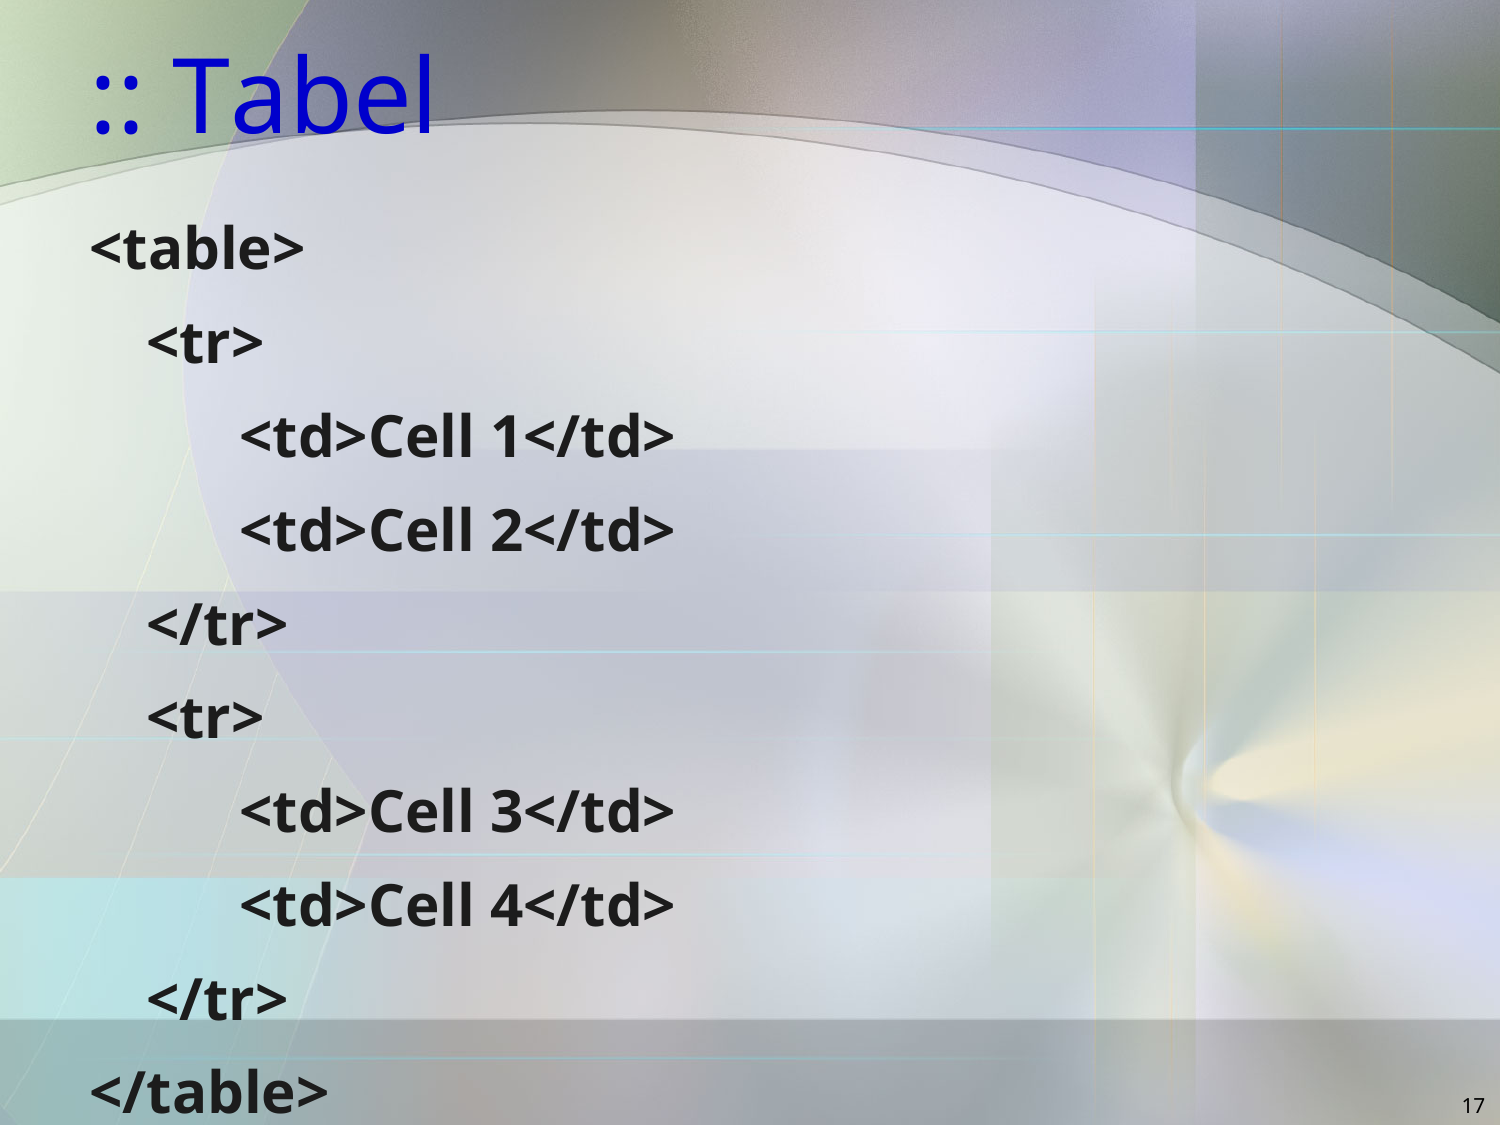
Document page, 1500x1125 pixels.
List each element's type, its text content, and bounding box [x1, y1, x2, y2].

list <table> <tr> <td>Cell 1</td> <td>Cell 2</td> </tr> <tr> <td>Cell 3</td> <td>Cell 4</td> </tr> </table> [75, 199, 1500, 1063]
title :: Tabel [75, 12, 1500, 173]
picture [0, 0, 1500, 1125]
